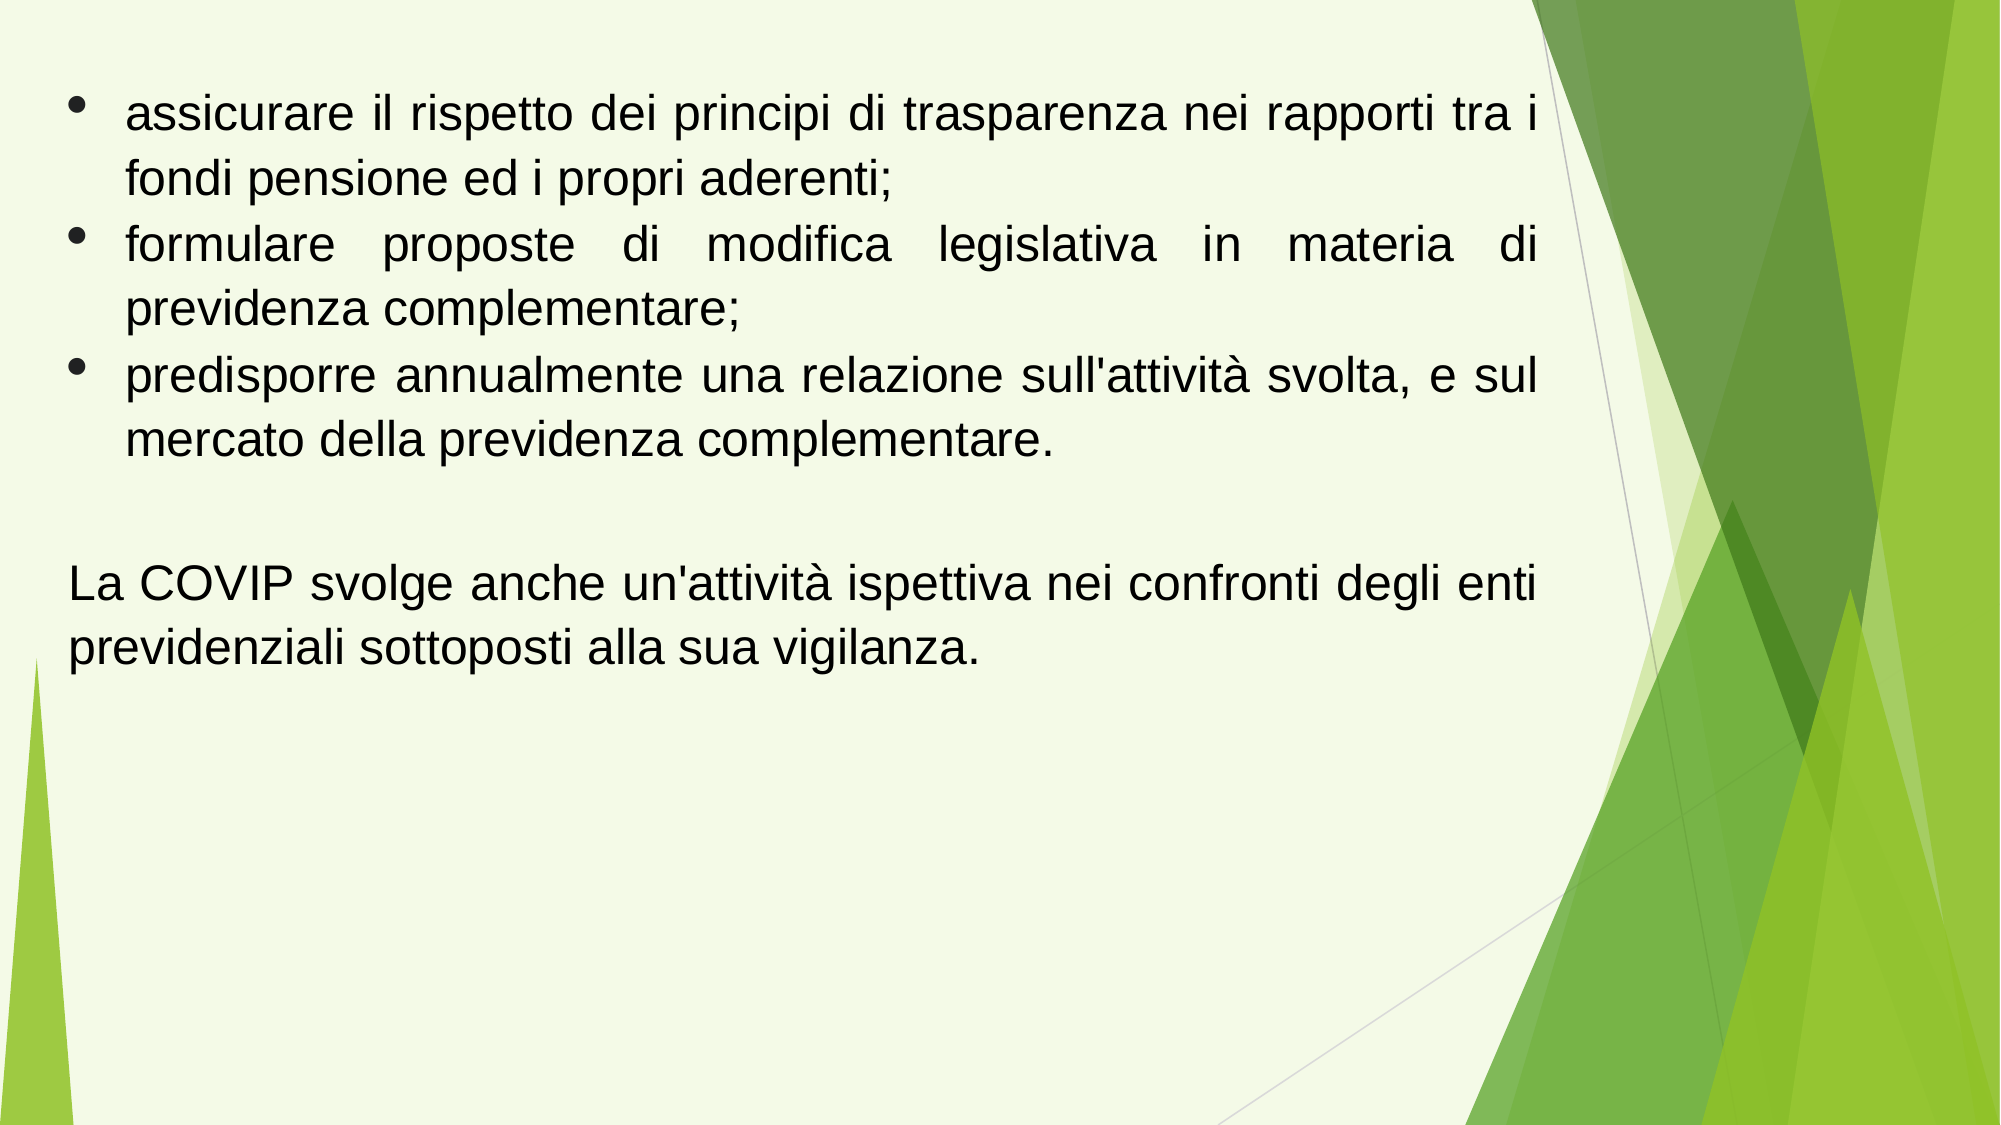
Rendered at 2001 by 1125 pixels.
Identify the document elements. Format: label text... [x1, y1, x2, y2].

text_box assicurare il rispetto dei principi di trasparenza nei rapporti tra i fondi pensione ed i propri aderenti; formulare proposte di modifica legislativa in materia di previdenza complementare; predisporre annualmente una relazione sull'attività svolta, e sul mercato della previdenza complementare. La COVIP svolge anche un'attività ispettiva nei confronti degli enti previdenziali sottoposti alla sua vigilanza. [53, 69, 1554, 682]
